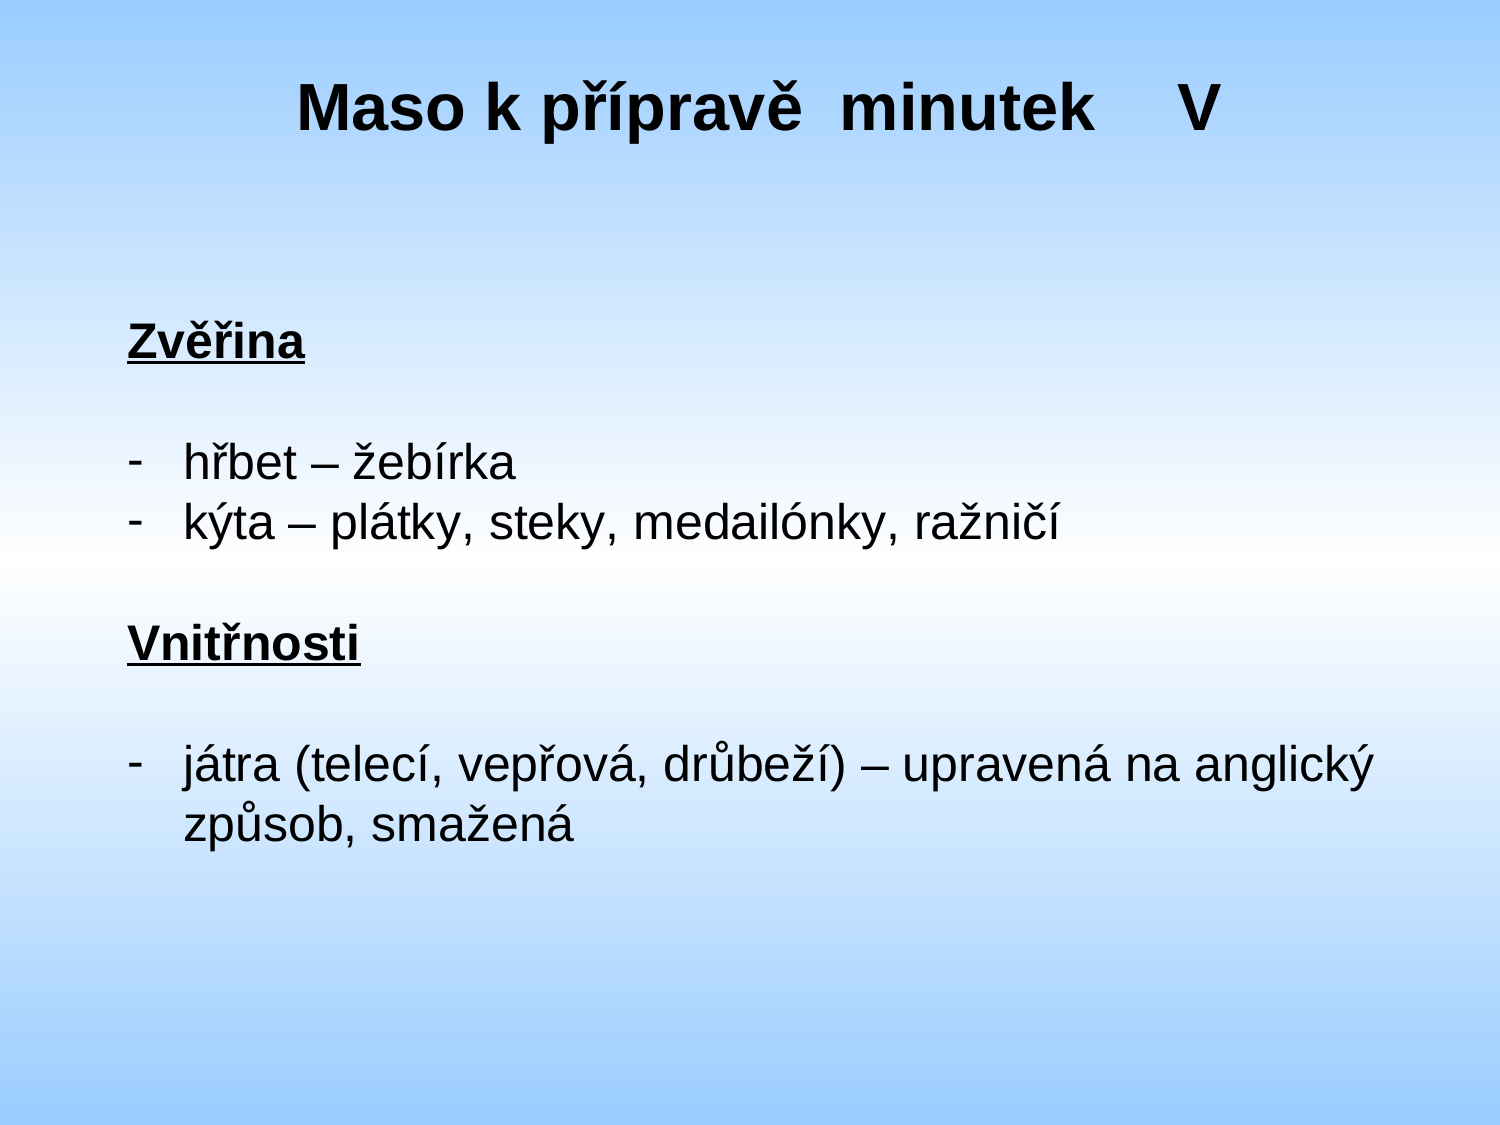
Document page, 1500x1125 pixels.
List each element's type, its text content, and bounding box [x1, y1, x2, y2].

list Zvěřina hřbet – žebírka kýta – plátky, steky, medailónky, ražničí Vnitřnosti játra (telecí, vepřová, drůbeží) – upravená na anglický způsob, smažená [112, 312, 1413, 1018]
title Maso k přípravě minutek V [75, 45, 1426, 163]
